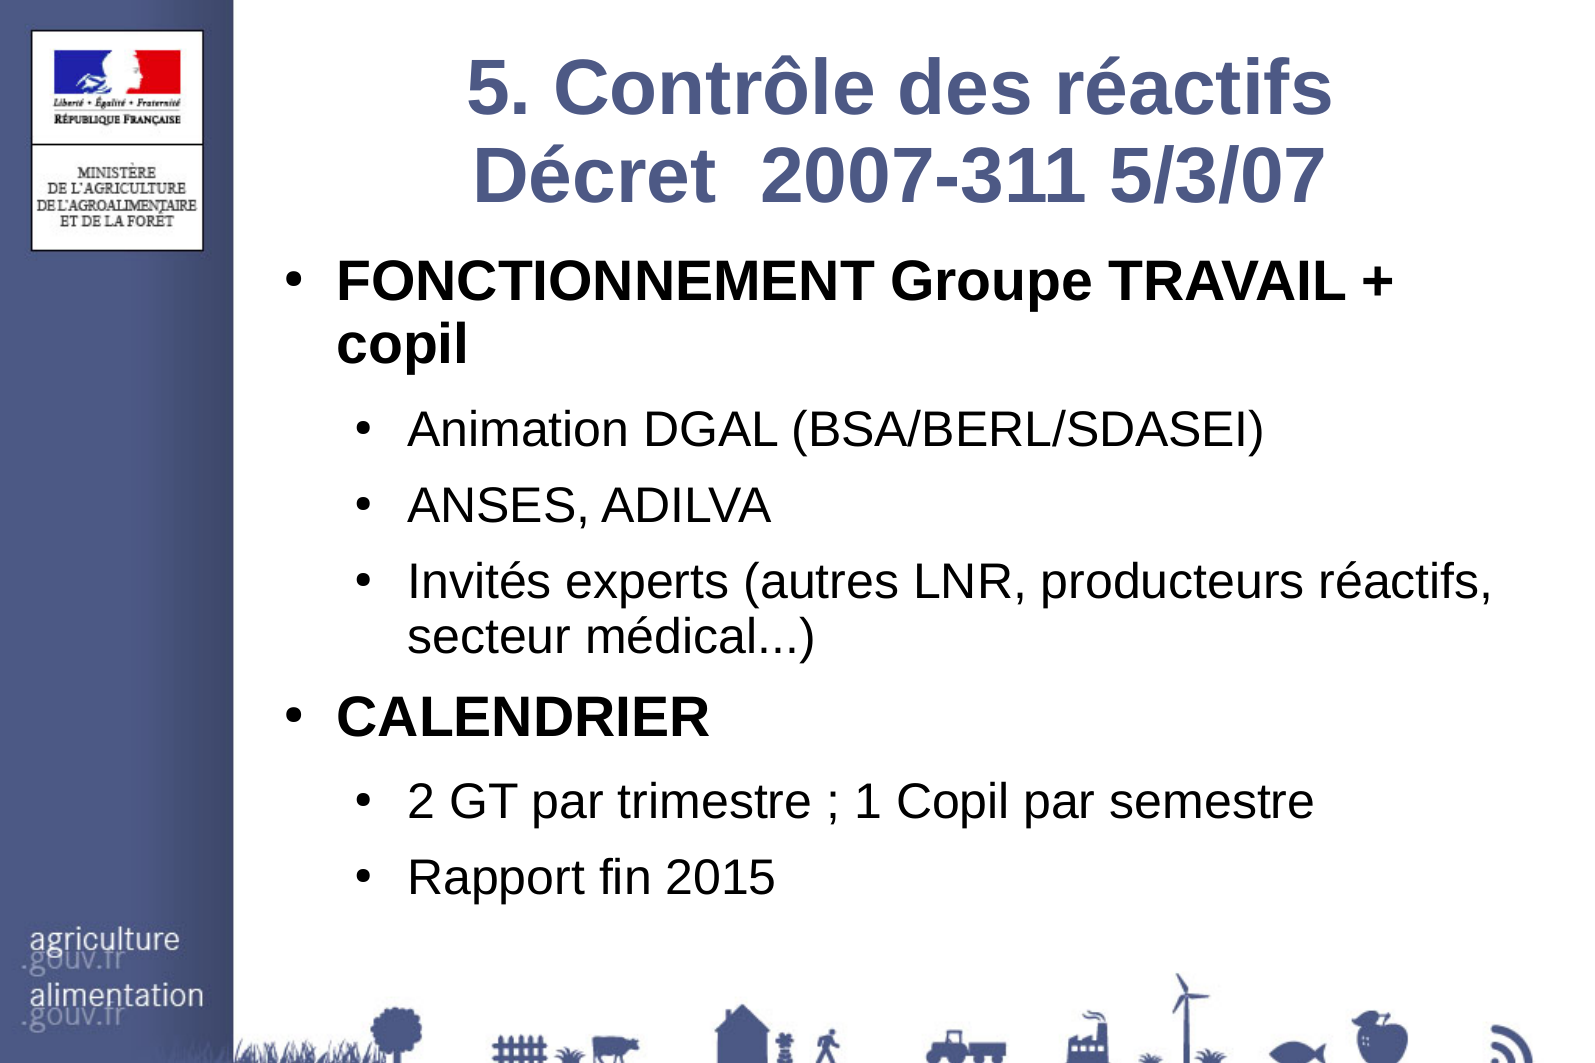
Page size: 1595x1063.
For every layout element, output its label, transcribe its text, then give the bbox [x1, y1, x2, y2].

picture [0, 0, 1595, 1063]
list FONCTIONNEMENT Groupe TRAVAIL + copil Animation DGAL (BSA/BERL/SDASEI) ANSES, ADILVA Invités experts (autres LNR, producteurs réactifs, secteur médical...) CALENDRIER 2 GT par trimestre ; 1 Copil par semestre Rapport fin 2015 [265, 248, 1536, 936]
title 5. Contrôle des réactifs Décret 2007-311 5/3/07 [265, 43, 1536, 219]
